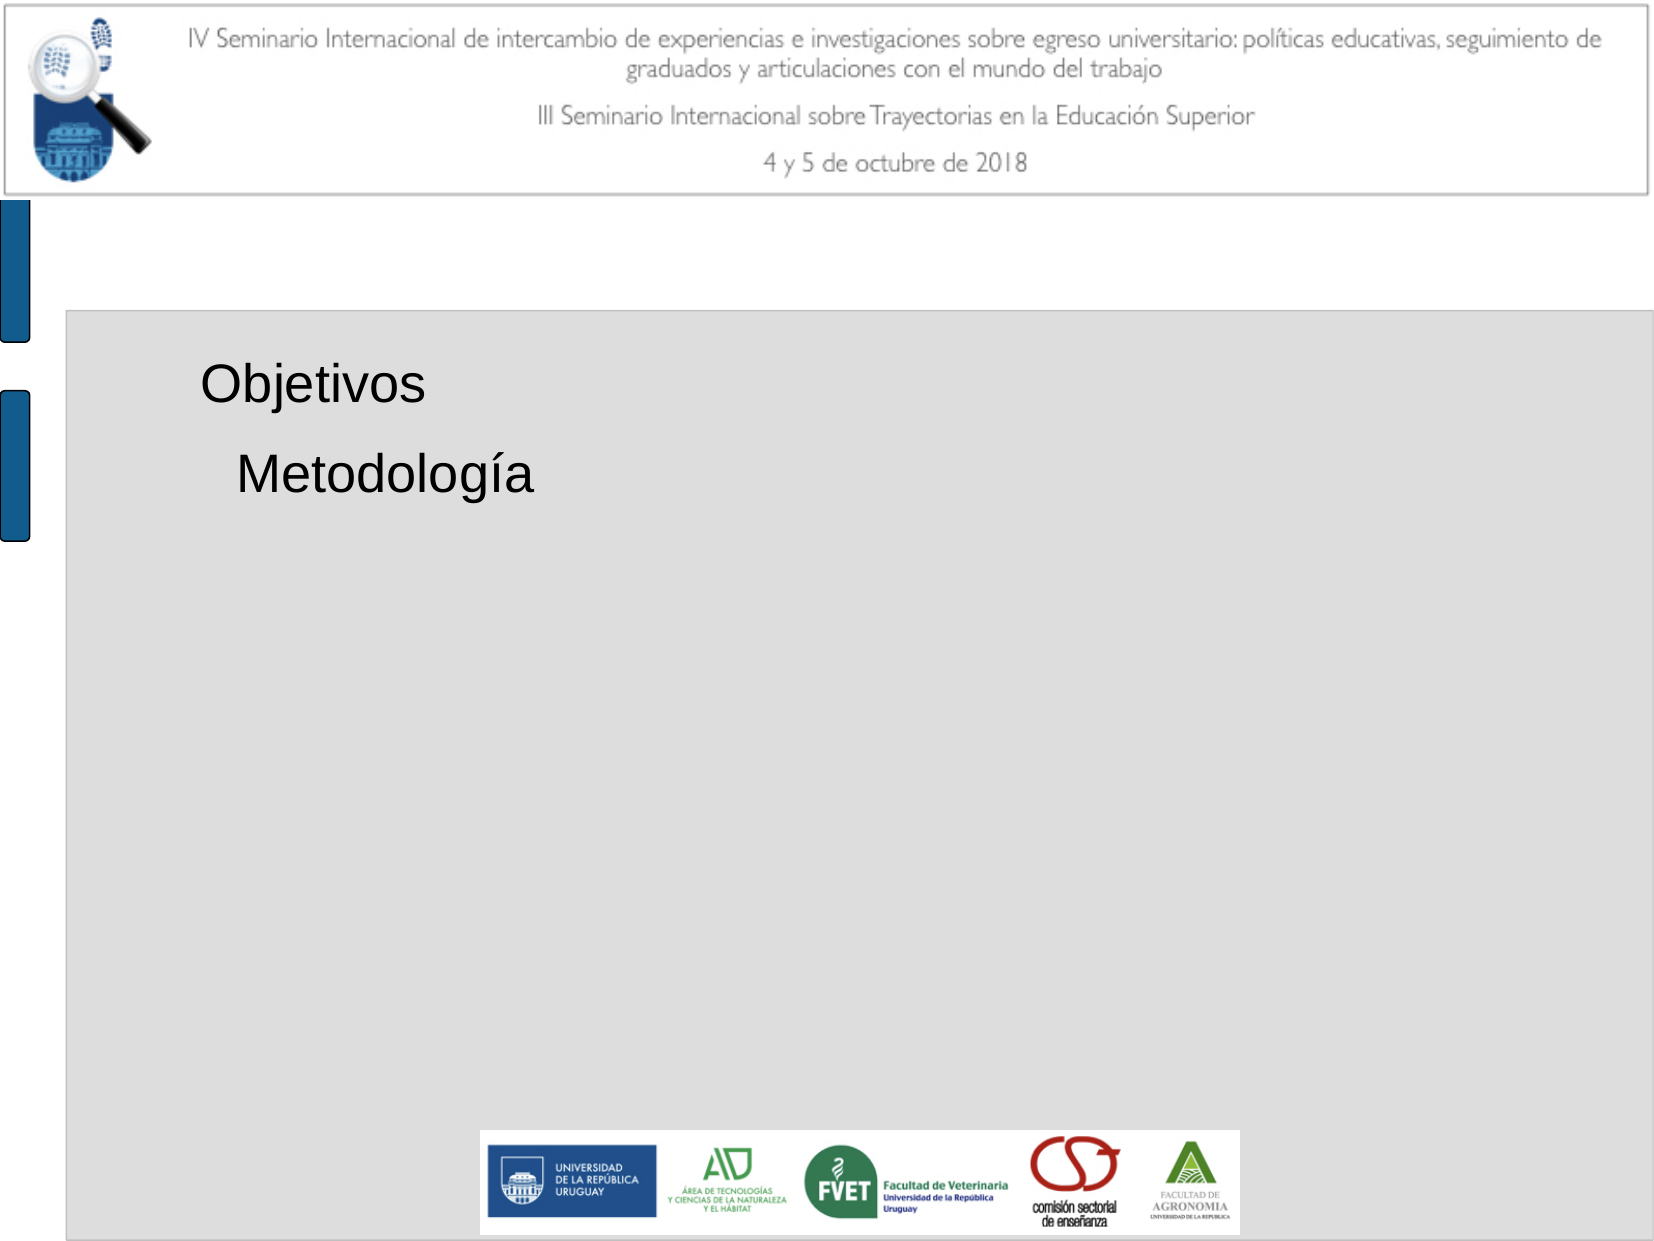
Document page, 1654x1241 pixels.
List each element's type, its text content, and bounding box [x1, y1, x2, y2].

picture [0, 0, 1654, 1241]
picture [480, 1130, 1240, 1235]
text_box Objetivos Metodología [134, 343, 1552, 688]
